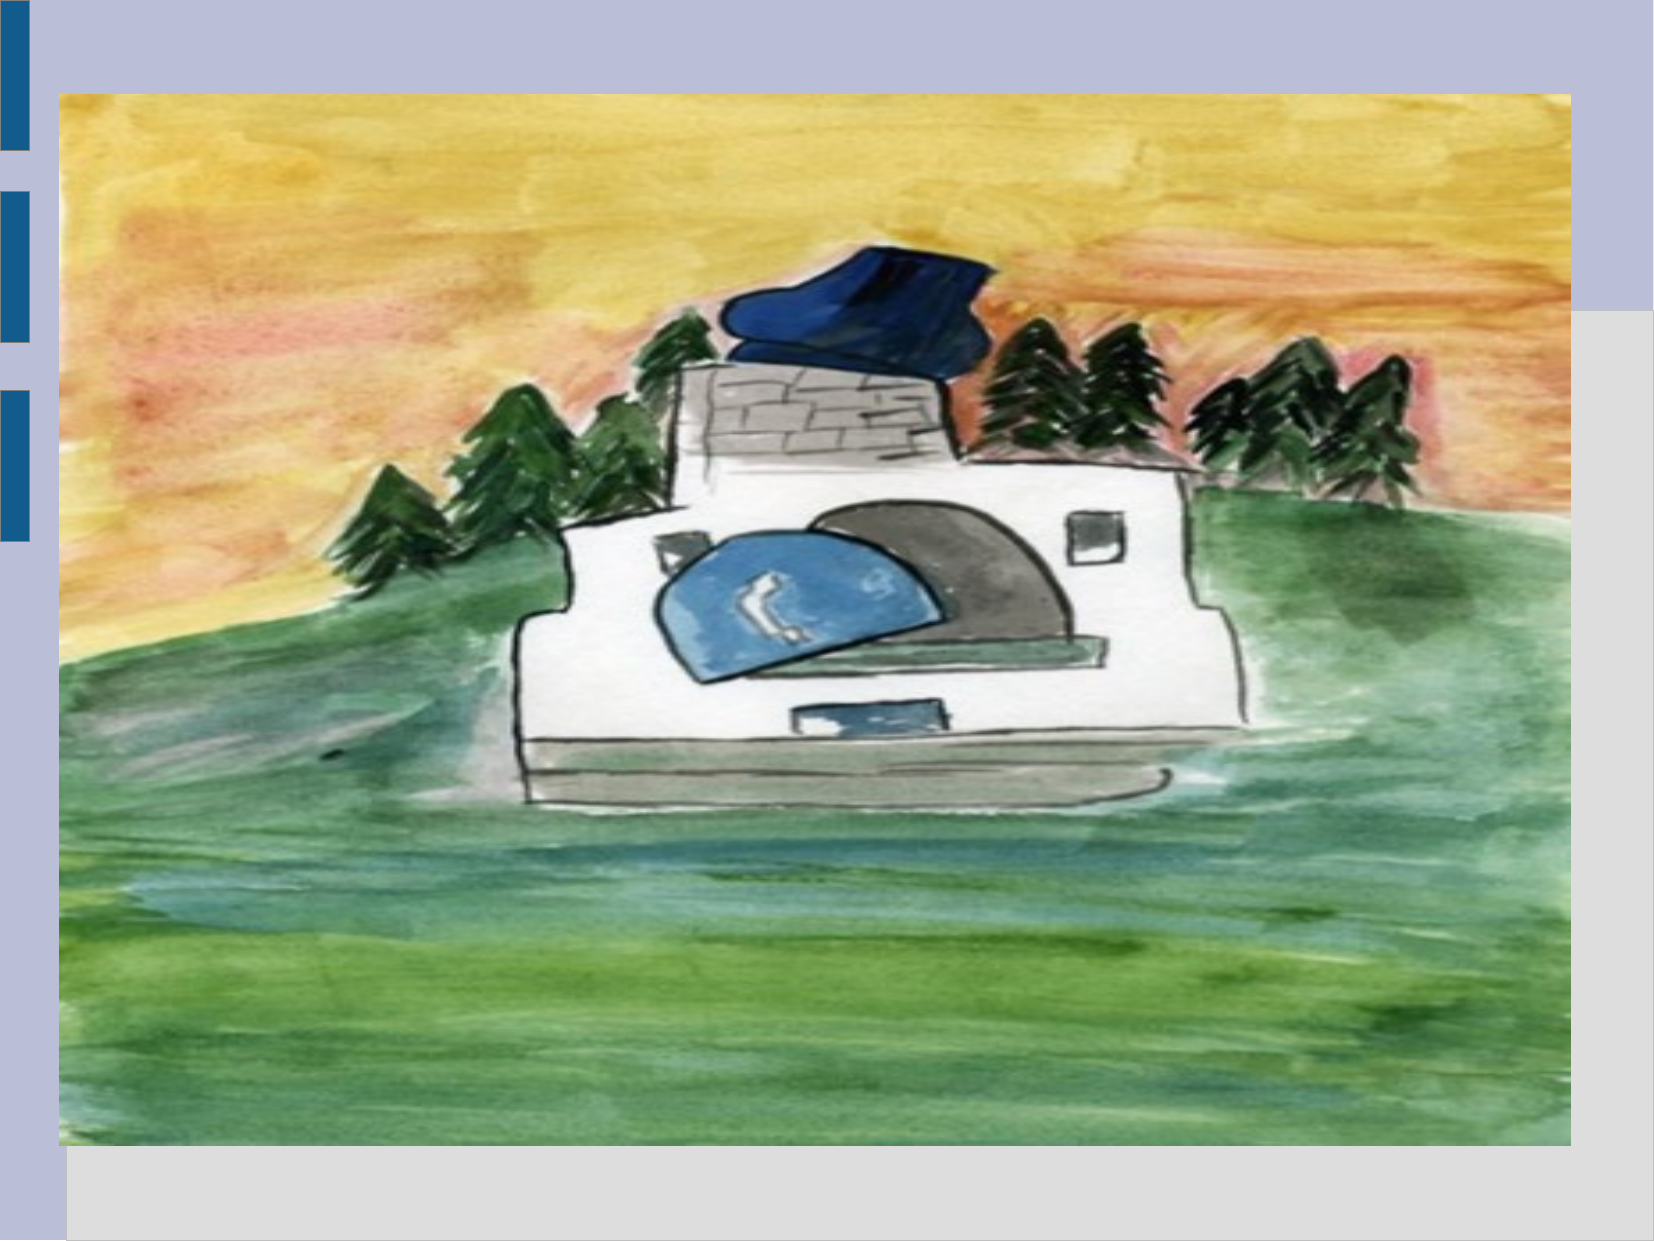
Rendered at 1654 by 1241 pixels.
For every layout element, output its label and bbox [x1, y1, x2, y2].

picture [59, 94, 1571, 1146]
